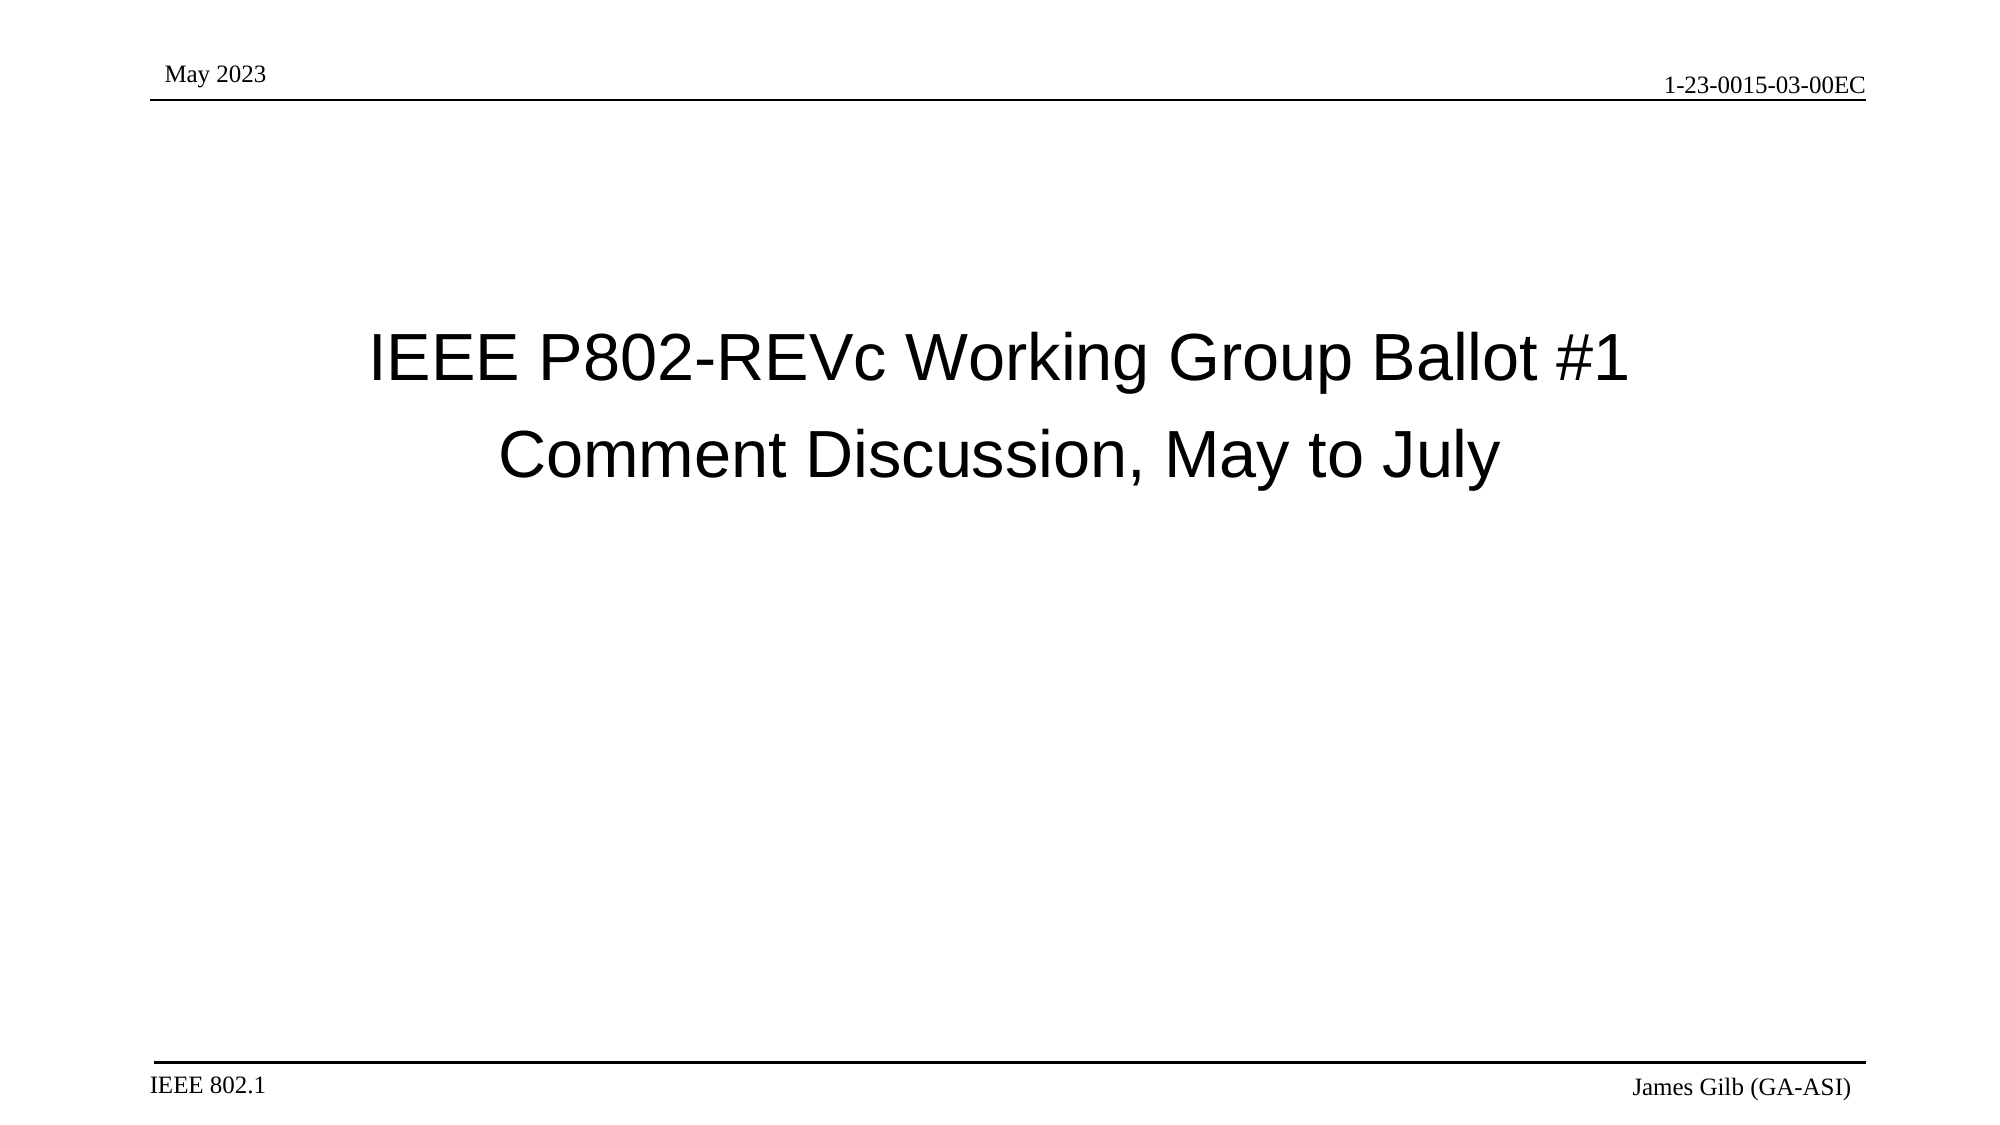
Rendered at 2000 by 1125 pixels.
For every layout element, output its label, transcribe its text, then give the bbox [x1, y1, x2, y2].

subtitle IEEE P802-REVc Working Group Ballot #1 Comment Discussion, May to July [125, 112, 1876, 693]
